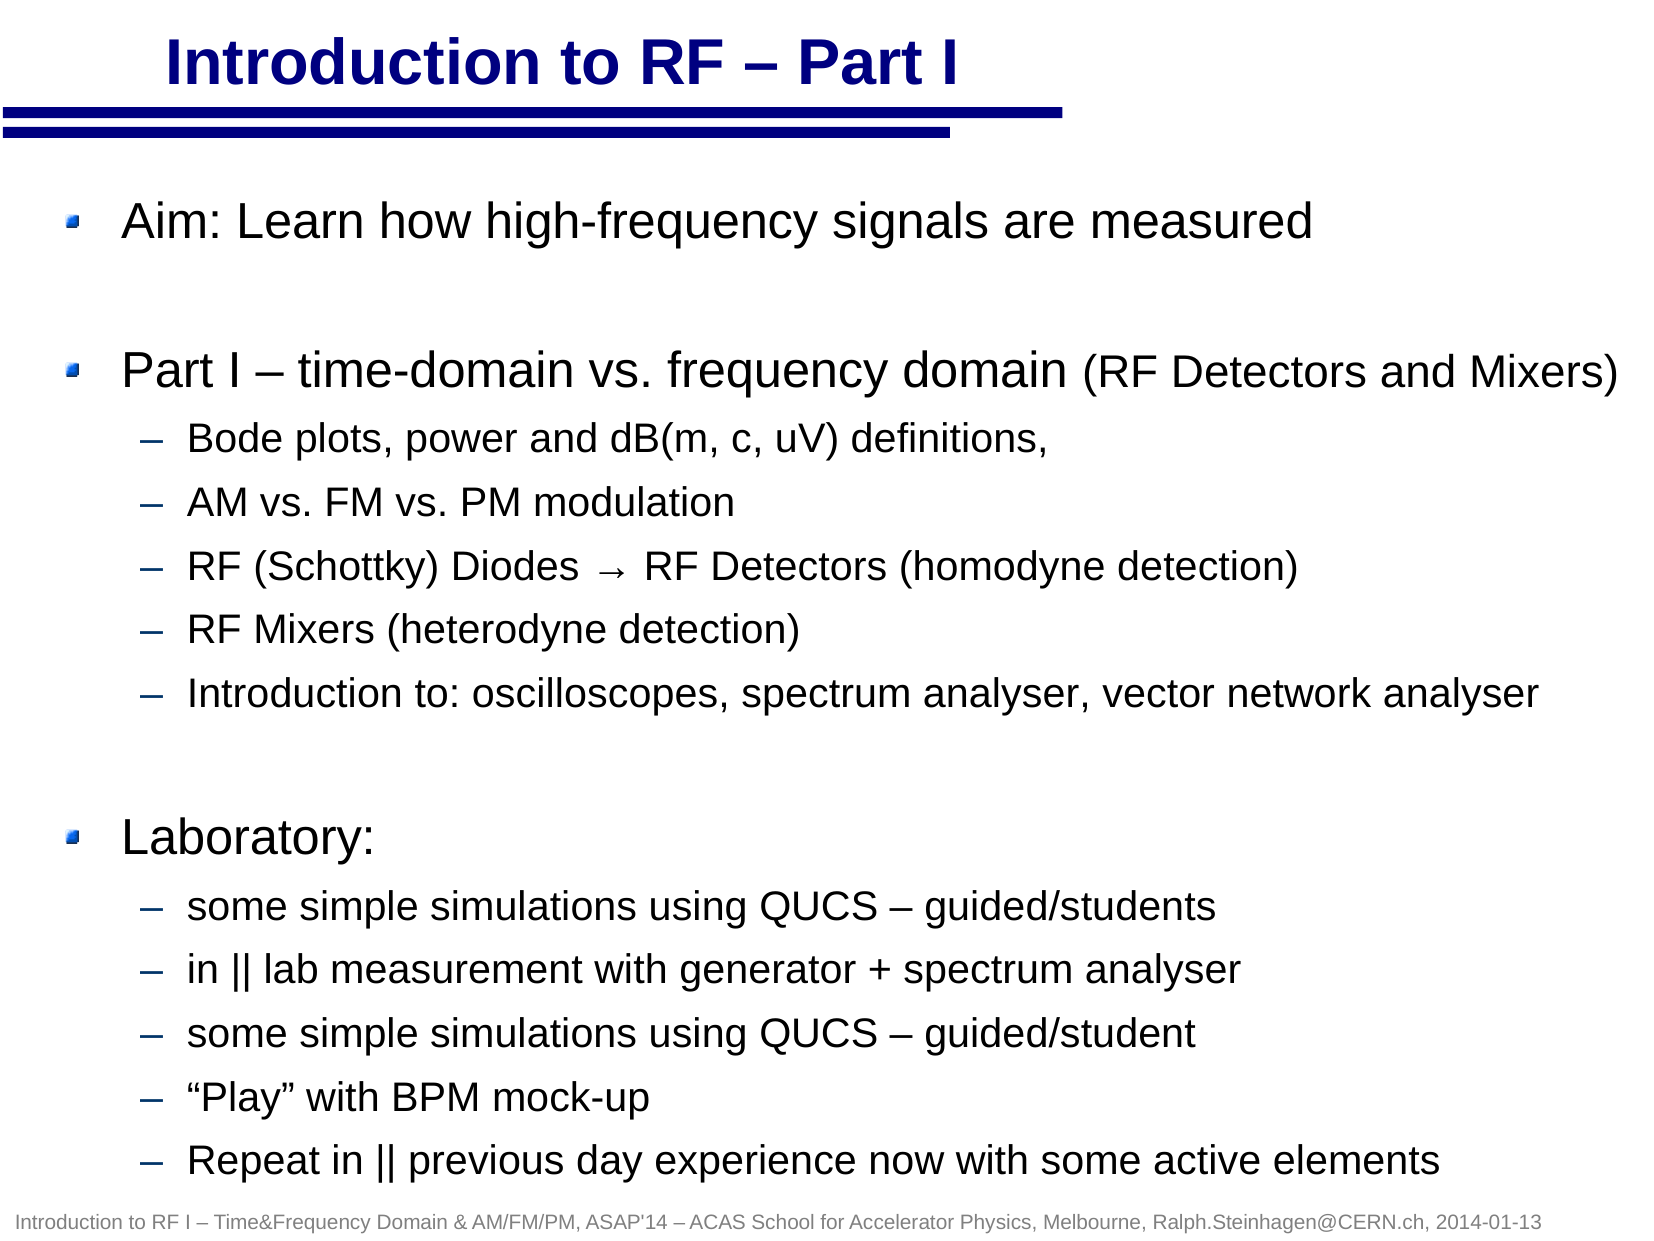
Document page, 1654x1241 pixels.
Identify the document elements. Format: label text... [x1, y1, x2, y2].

list Aim: Learn how high-frequency signals are measured Part I – time-domain vs. frequency domain (RF Detectors and Mixers) Bode plots, power and dB(m, c, uV) definitions, AM vs. FM vs. PM modulation RF (Schottky) Diodes → RF Detectors (homodyne detection) RF Mixers (heterodyne detection) Introduction to: oscilloscopes, spectrum analyser, vector network analyser Laboratory: some simple simulations using QUCS – guided/students in || lab measurement with generator + spectrum analyser some simple simulations using QUCS – guided/student “Play” with BPM mock-up Repeat in || previous day experience now with some active elements [65, 192, 1628, 1205]
title Introduction to RF – Part I [165, 0, 1323, 124]
